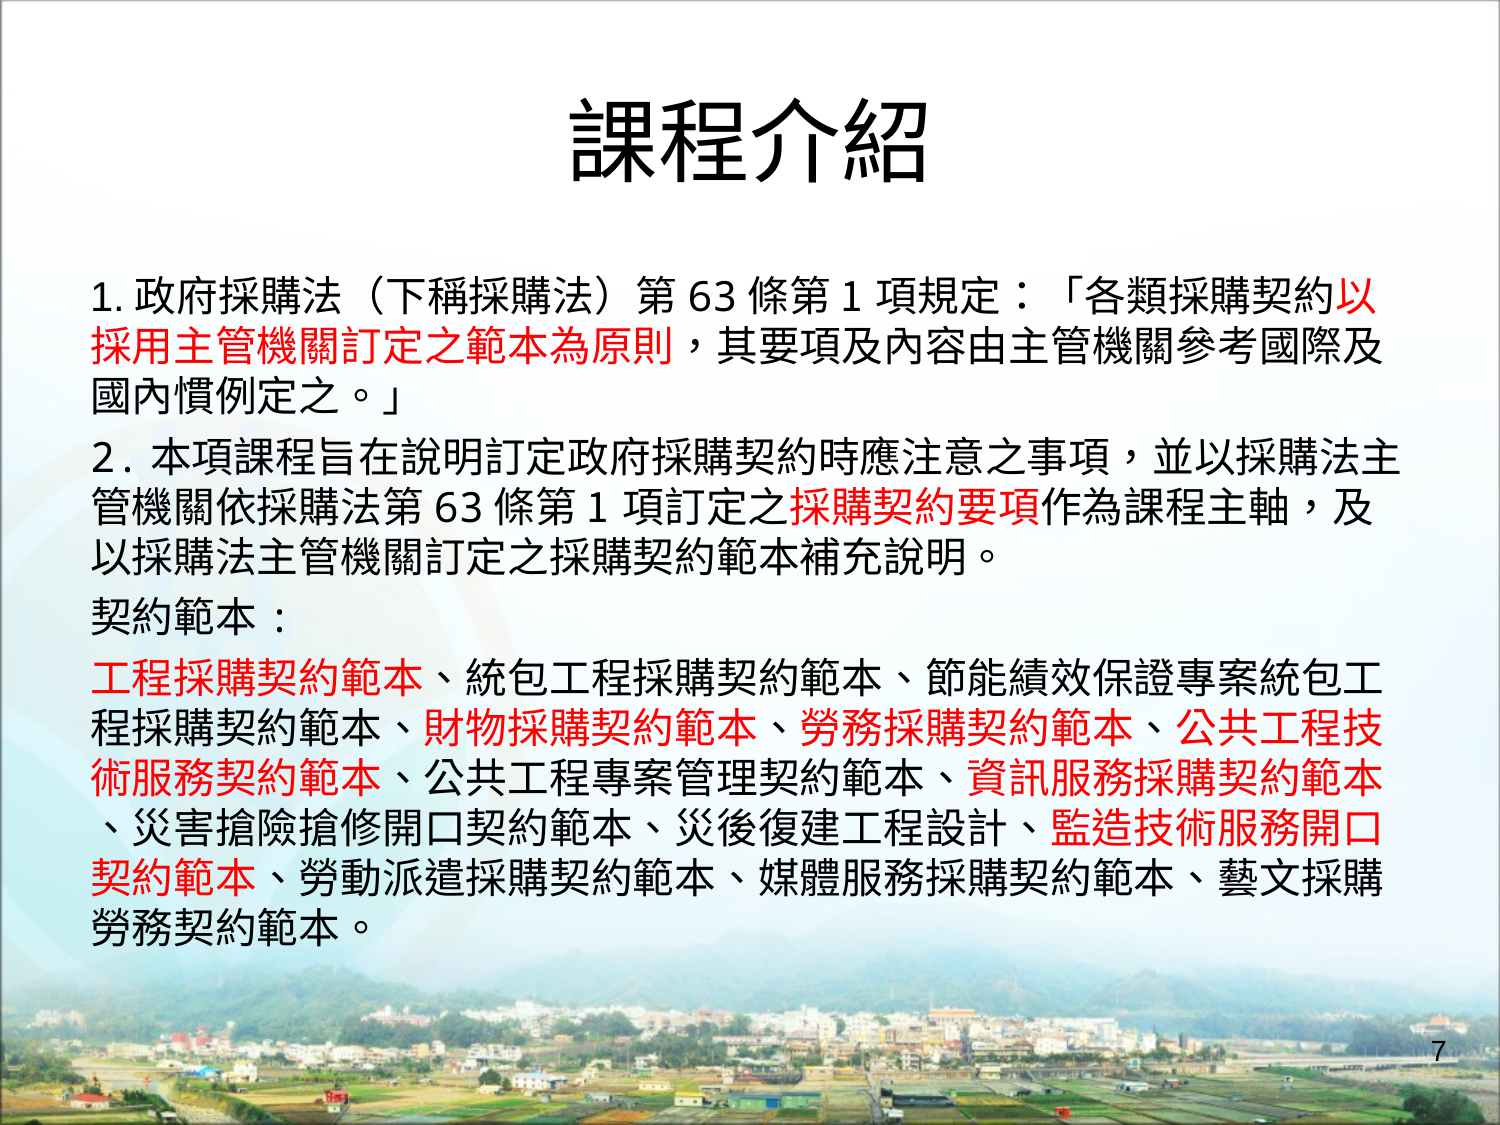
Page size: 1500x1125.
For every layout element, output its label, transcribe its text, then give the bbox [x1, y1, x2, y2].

title 課程介紹 [75, 45, 1426, 233]
list 1.政府採購法（下稱採購法）第63條第1項規定：「各類採購契約以採用主管機關訂定之範本為原則，其要項及內容由主管機關參考國際及國內慣例定之。」 2.本項課程旨在說明訂定政府採購契約時應注意之事項，並以採購法主管機關依採購法第63條第1項訂定之採購契約要項作為課程主軸，及以採購法主管機關訂定之採購契約範本補充說明。 契約範本: 工程採購契約範本、統包工程採購契約範本、節能績效保證專案統包工程採購契約範本、財物採購契約範本、勞務採購契約範本、公共工程技術服務契約範本、公共工程專案管理契約範本、資訊服務採購契約範本、災害搶險搶修開口契約範本、災後復建工程設計、監造技術服務開口契約範本、勞動派遣採購契約範本、媒體服務採購契約範本、藝文採購勞務契約範本。 [75, 262, 1426, 1005]
text_box <編號> [1111, 1024, 1462, 1103]
picture [0, 0, 1500, 1125]
